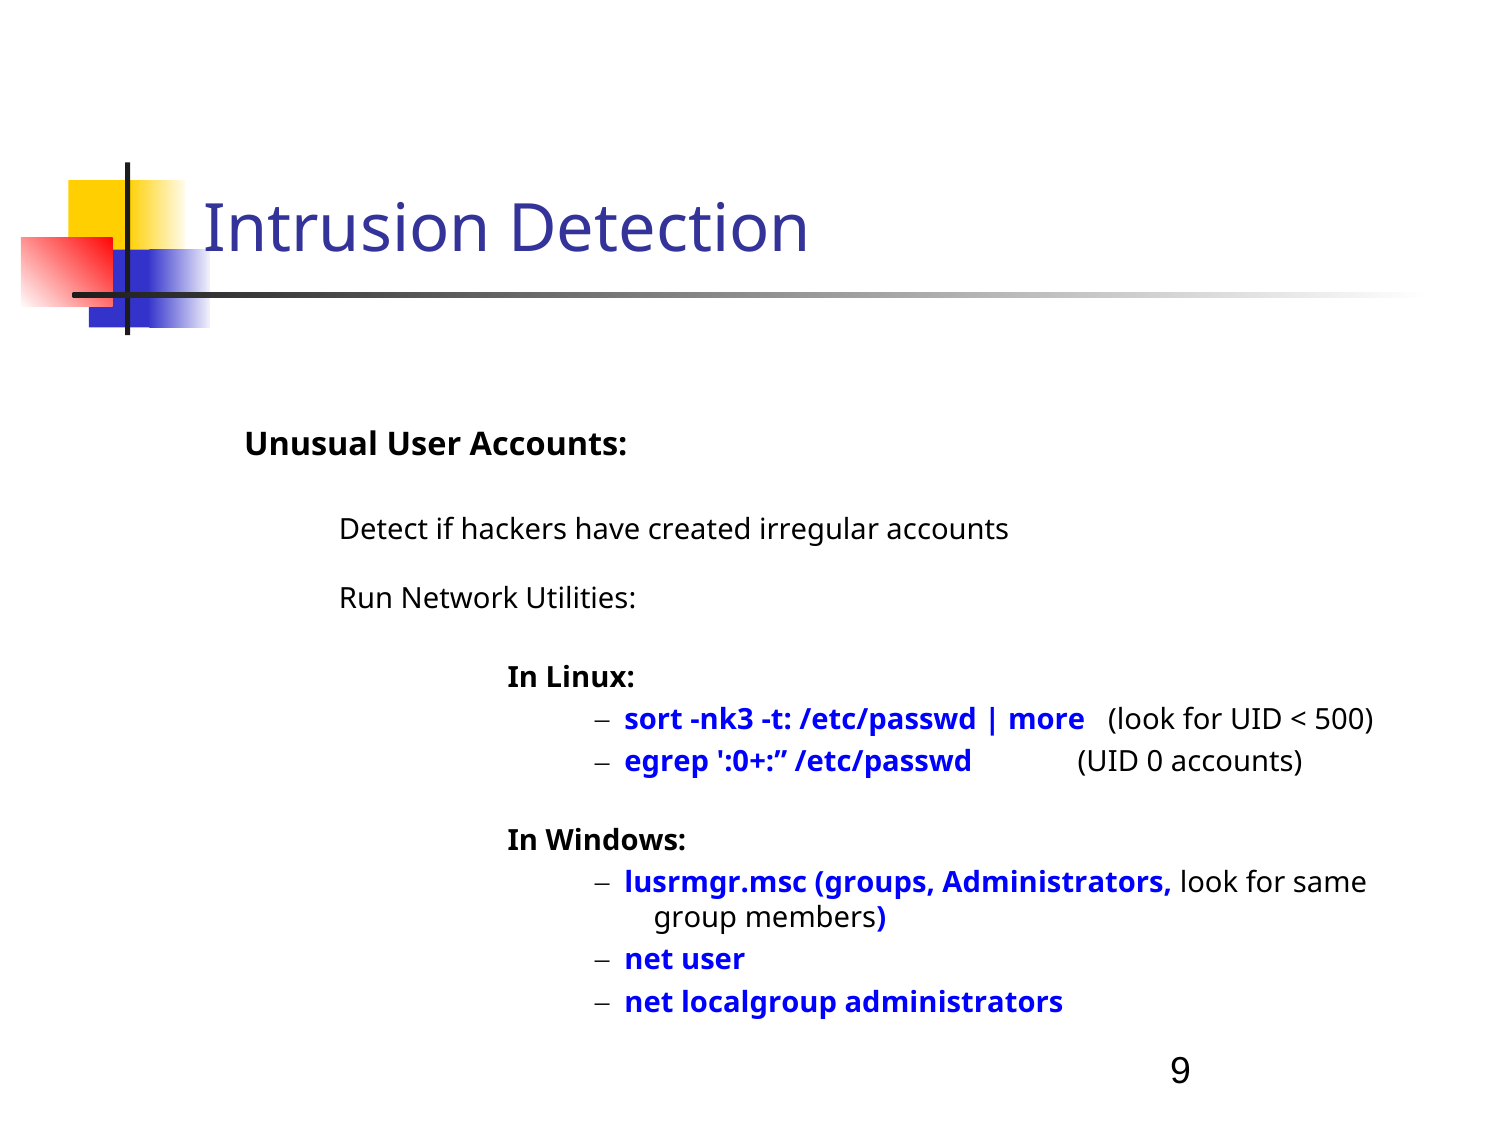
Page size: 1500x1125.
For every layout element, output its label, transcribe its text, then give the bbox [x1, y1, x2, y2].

list Unusual User Accounts: Detect if hackers have created irregular accounts Run Network Utilities: In Linux: sort -nk3 -t: /etc/passwd | more (look for UID < 500) egrep ':0+:” /etc/passwd (UID 0 accounts) In Windows: lusrmgr.msc (groups, Administrators, look for same group members) net user net localgroup administrators [229, 365, 1434, 1034]
title Intrusion Detection [188, 35, 1468, 276]
